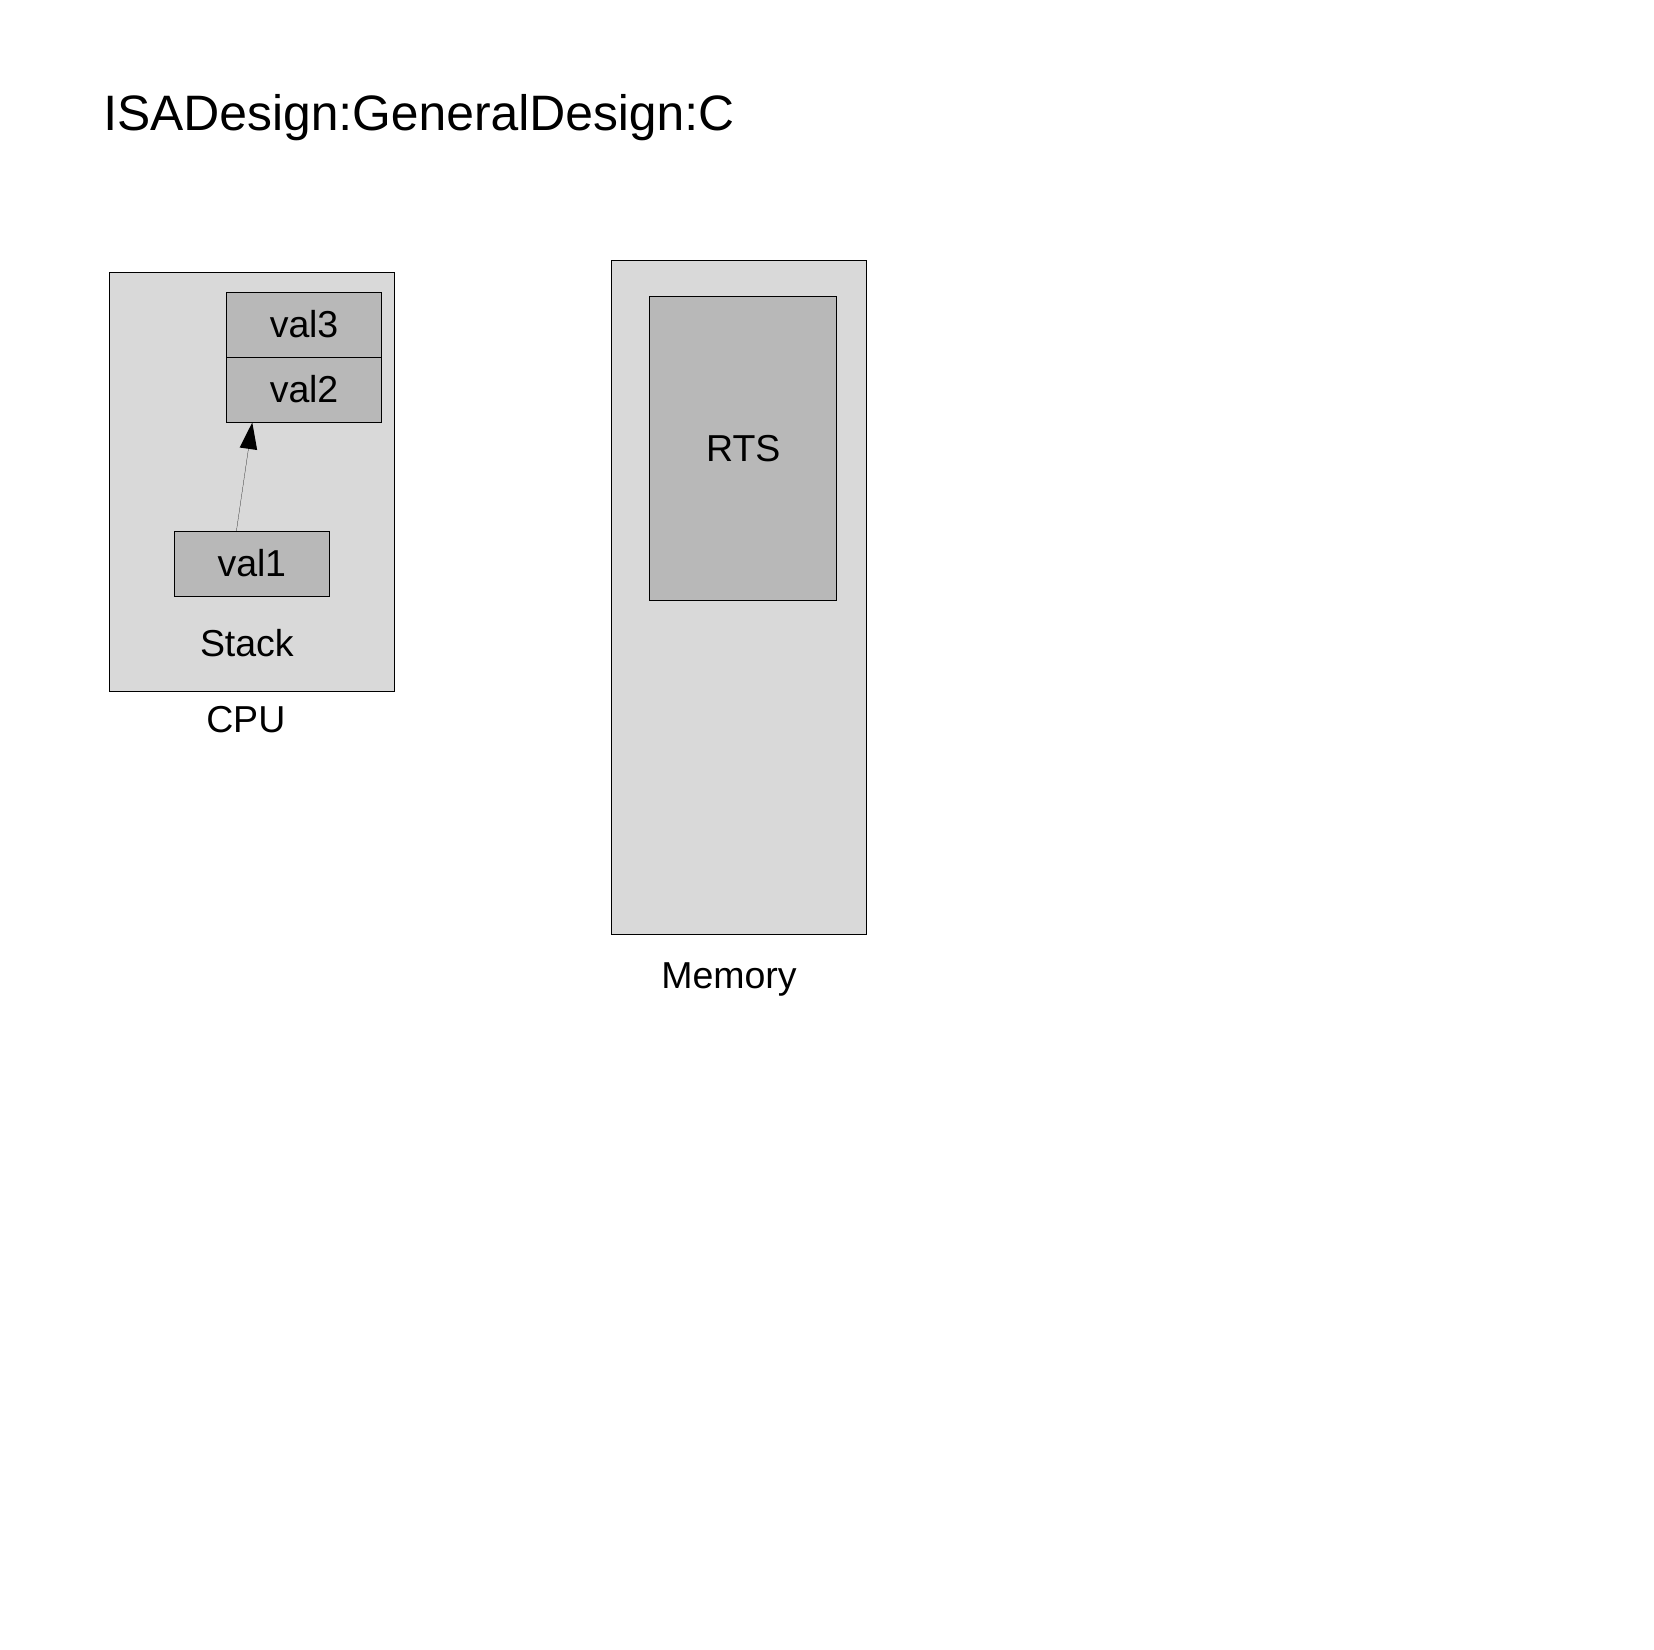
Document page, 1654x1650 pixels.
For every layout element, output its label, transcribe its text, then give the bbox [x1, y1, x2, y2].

text_box CPU [191, 691, 301, 749]
text_box Stack [185, 615, 309, 673]
text_box RTS [649, 296, 837, 601]
text_box val3 [226, 292, 382, 358]
text_box val2 [226, 358, 382, 423]
text_box ISADesign:GeneralDesign:C [88, 78, 1076, 166]
text_box [109, 272, 395, 692]
text_box [611, 260, 867, 935]
text_box Memory [646, 946, 812, 1004]
text_box val1 [174, 531, 330, 597]
